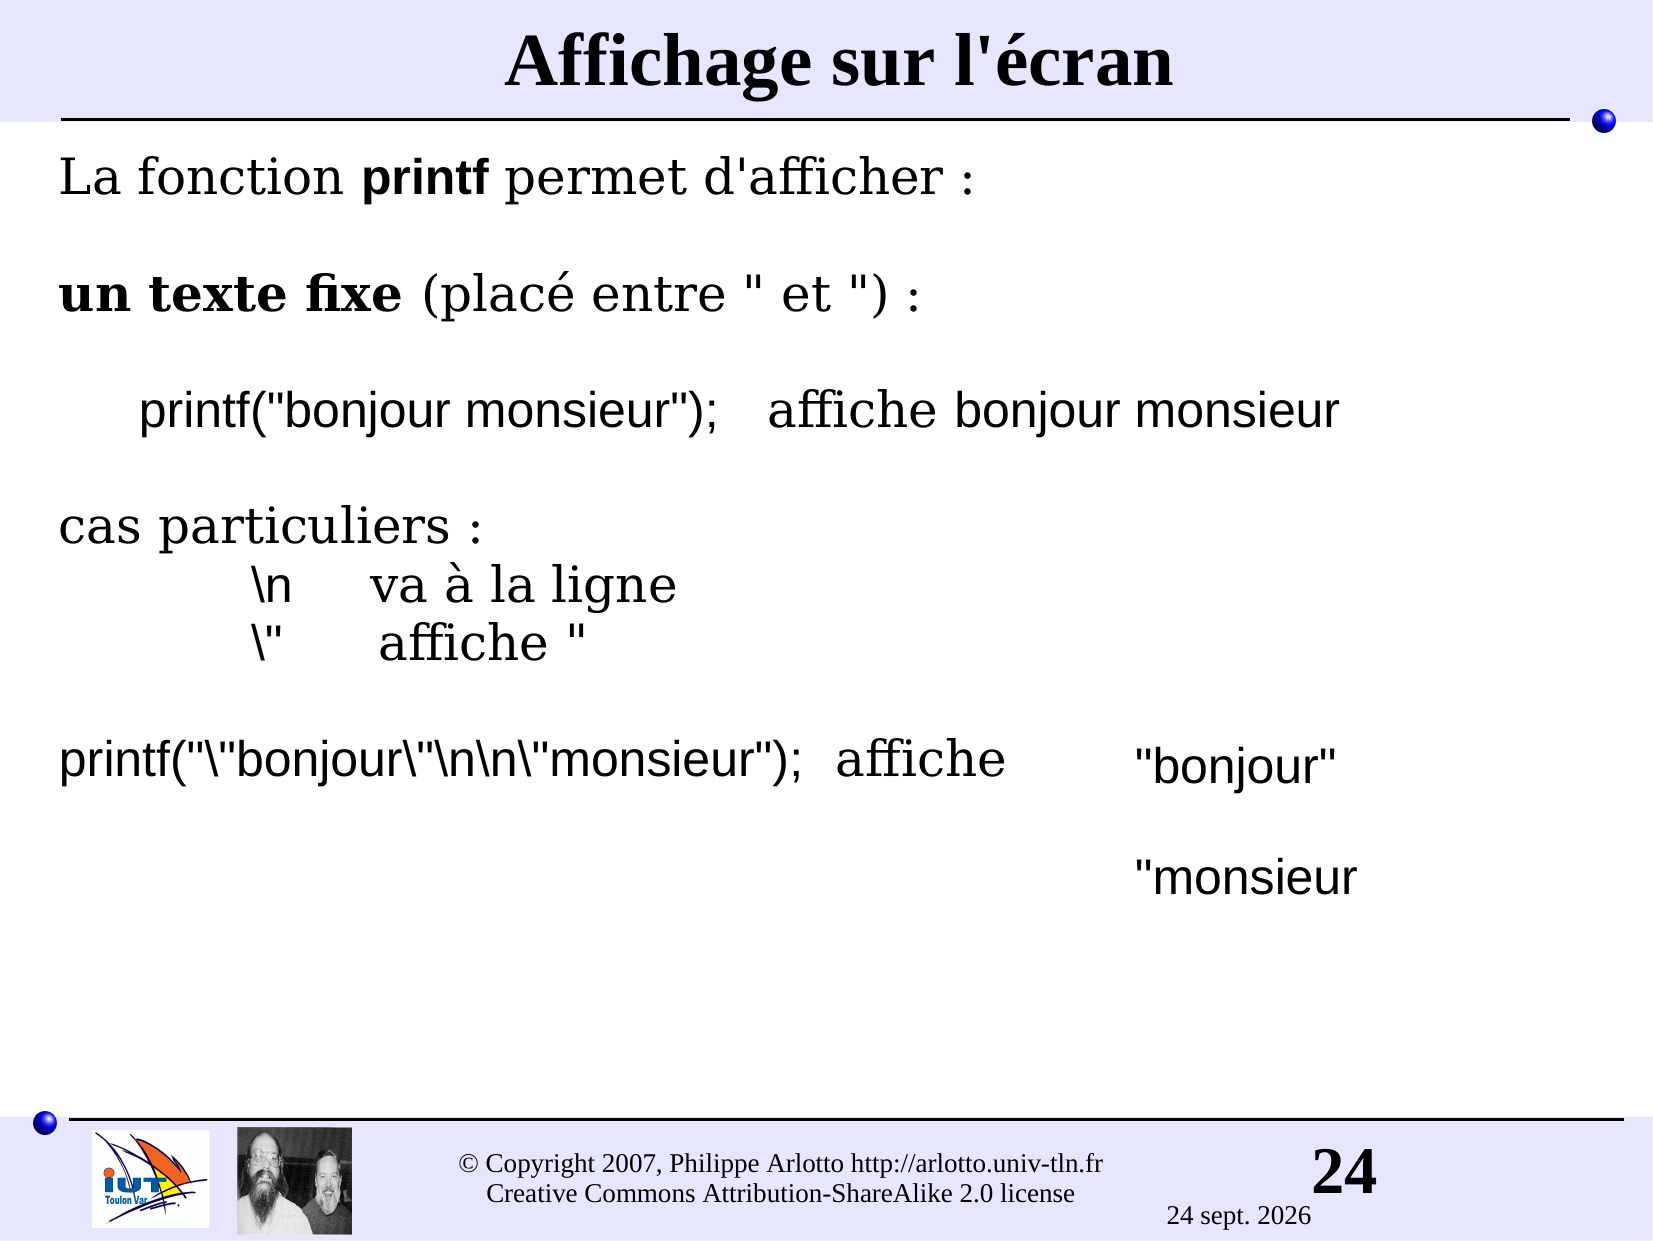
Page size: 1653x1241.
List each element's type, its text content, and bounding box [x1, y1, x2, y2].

title Affichage sur l'écran [95, 11, 1585, 110]
picture [237, 1127, 352, 1235]
text_box La fonction printf permet d'afficher : un texte fixe (placé entre " et ") : printf("bonjour monsieur"); affiche bonjour monsieur cas particuliers : \n va à la ligne \" affiche " printf("\"bonjour\"\n\n\"monsieur"); affiche [58, 147, 1506, 964]
text_box "bonjour" "monsieur [1134, 738, 1359, 906]
